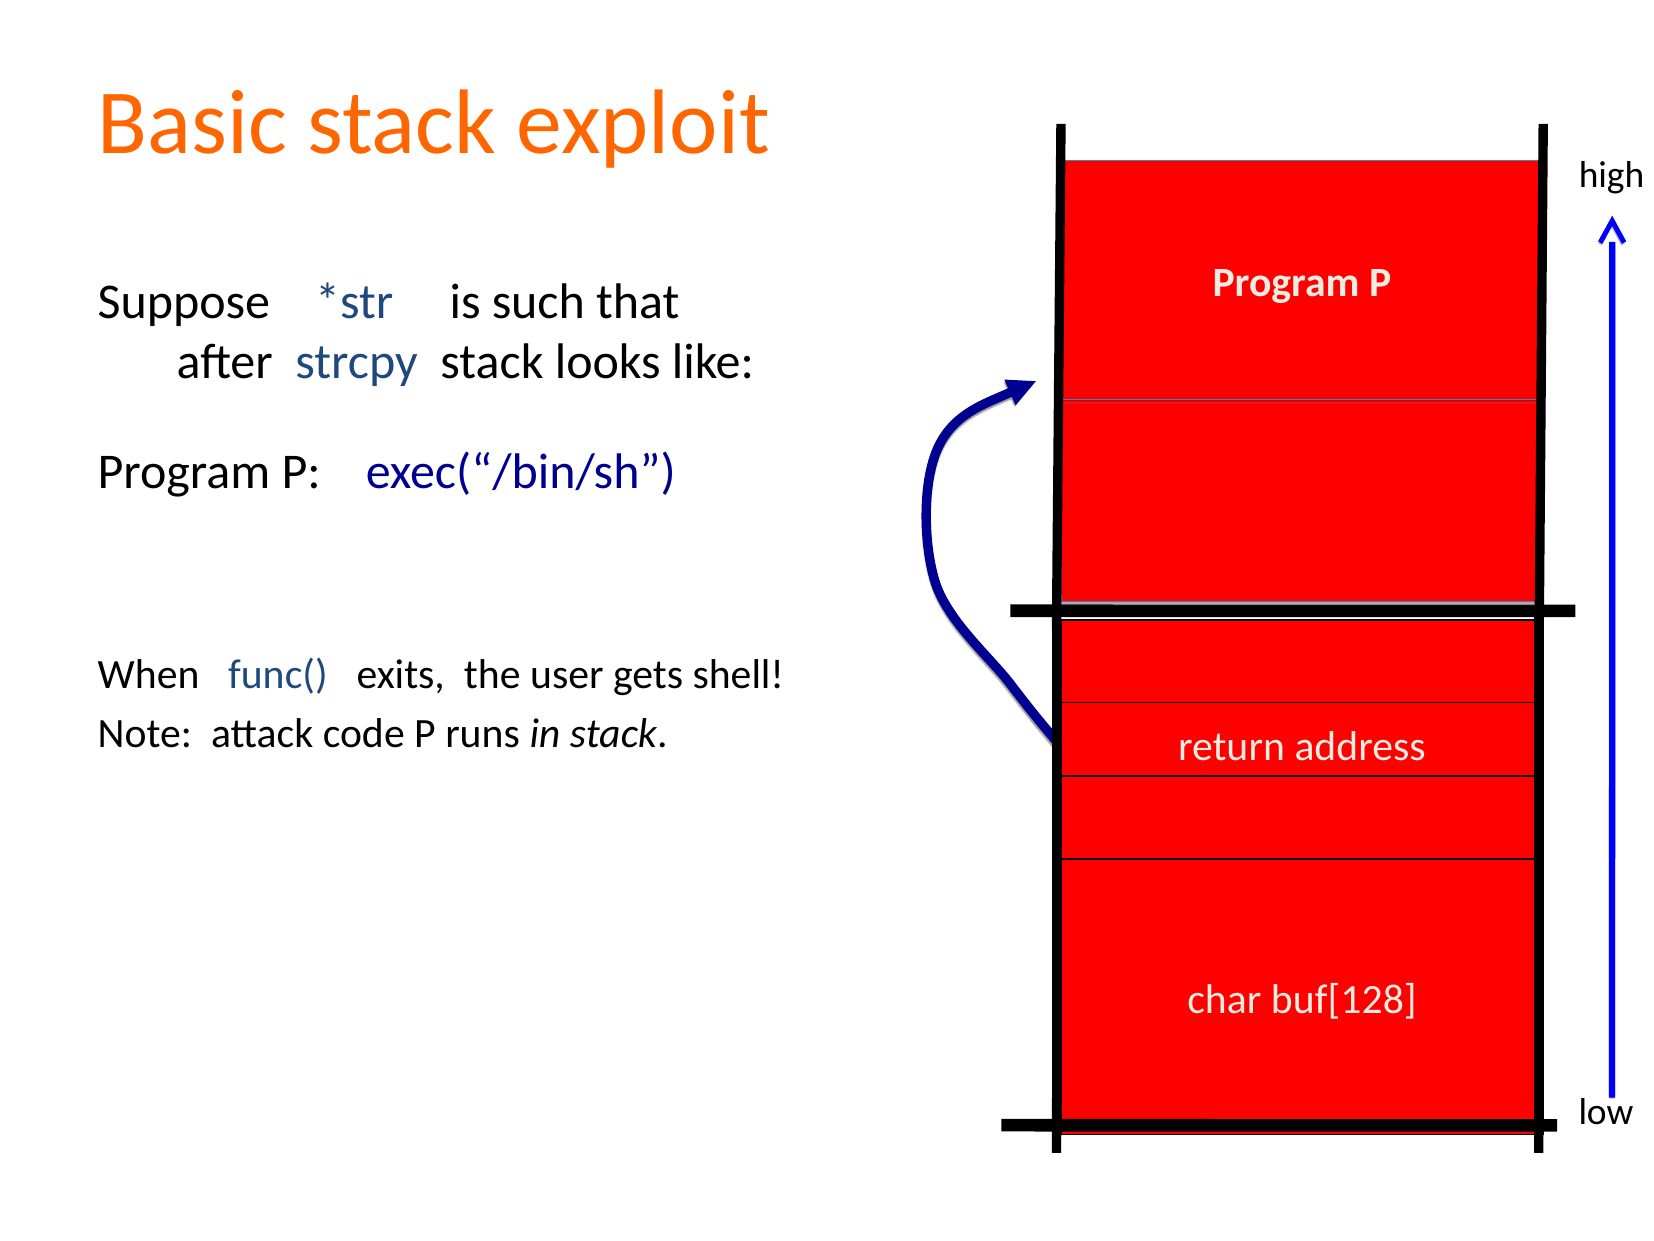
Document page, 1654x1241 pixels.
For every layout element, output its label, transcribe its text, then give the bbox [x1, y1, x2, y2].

text_box [1062, 400, 1536, 602]
text_box low [1563, 1079, 1649, 1140]
title Basic stack exploit [82, 0, 1061, 180]
text_box return address [1061, 702, 1534, 776]
text_box Program P [1064, 160, 1538, 400]
text_box char buf[128] [1061, 859, 1534, 1119]
text_box [1061, 619, 1534, 702]
text_box high [1564, 142, 1654, 203]
list Suppose *str is such that after strcpy stack looks like: Program P: exec(“/bin/sh”) When func() exits, the user gets shell! Note: attack code P runs in stack. [82, 261, 924, 1011]
text_box [1061, 776, 1534, 859]
